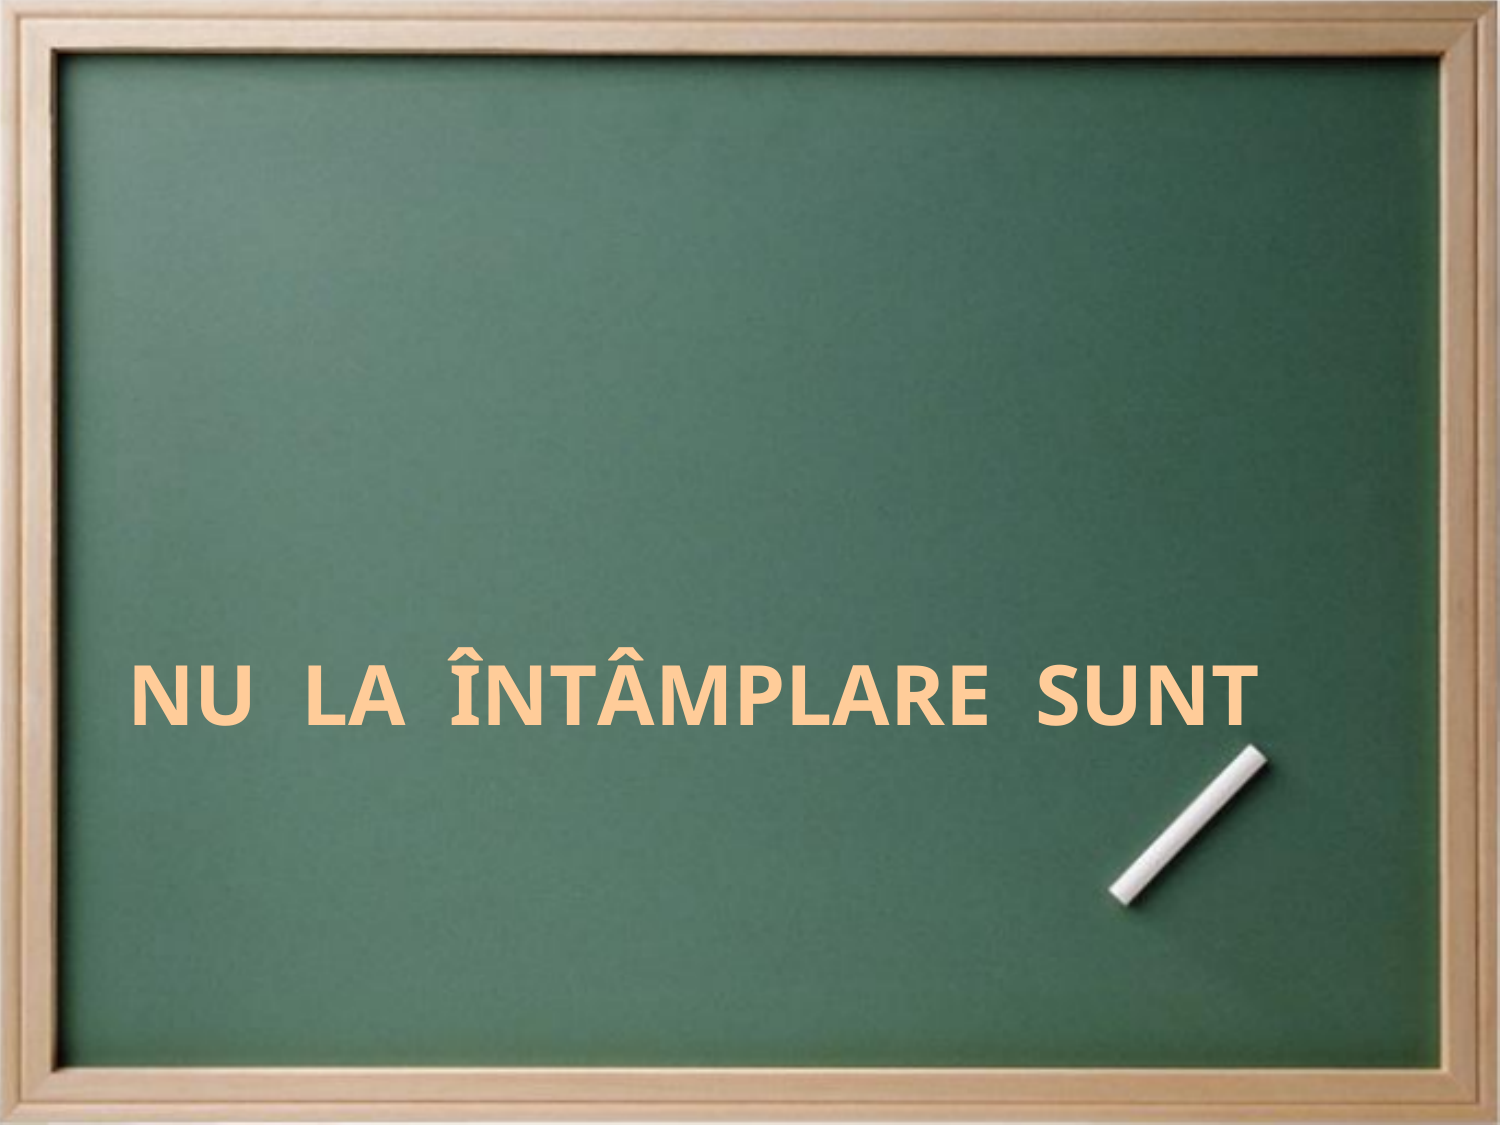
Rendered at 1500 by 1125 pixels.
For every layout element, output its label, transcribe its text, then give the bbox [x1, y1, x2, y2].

picture [0, 0, 1500, 1125]
text_box NU LA ÎNTÂMPLARE SUNT [112, 635, 1363, 751]
